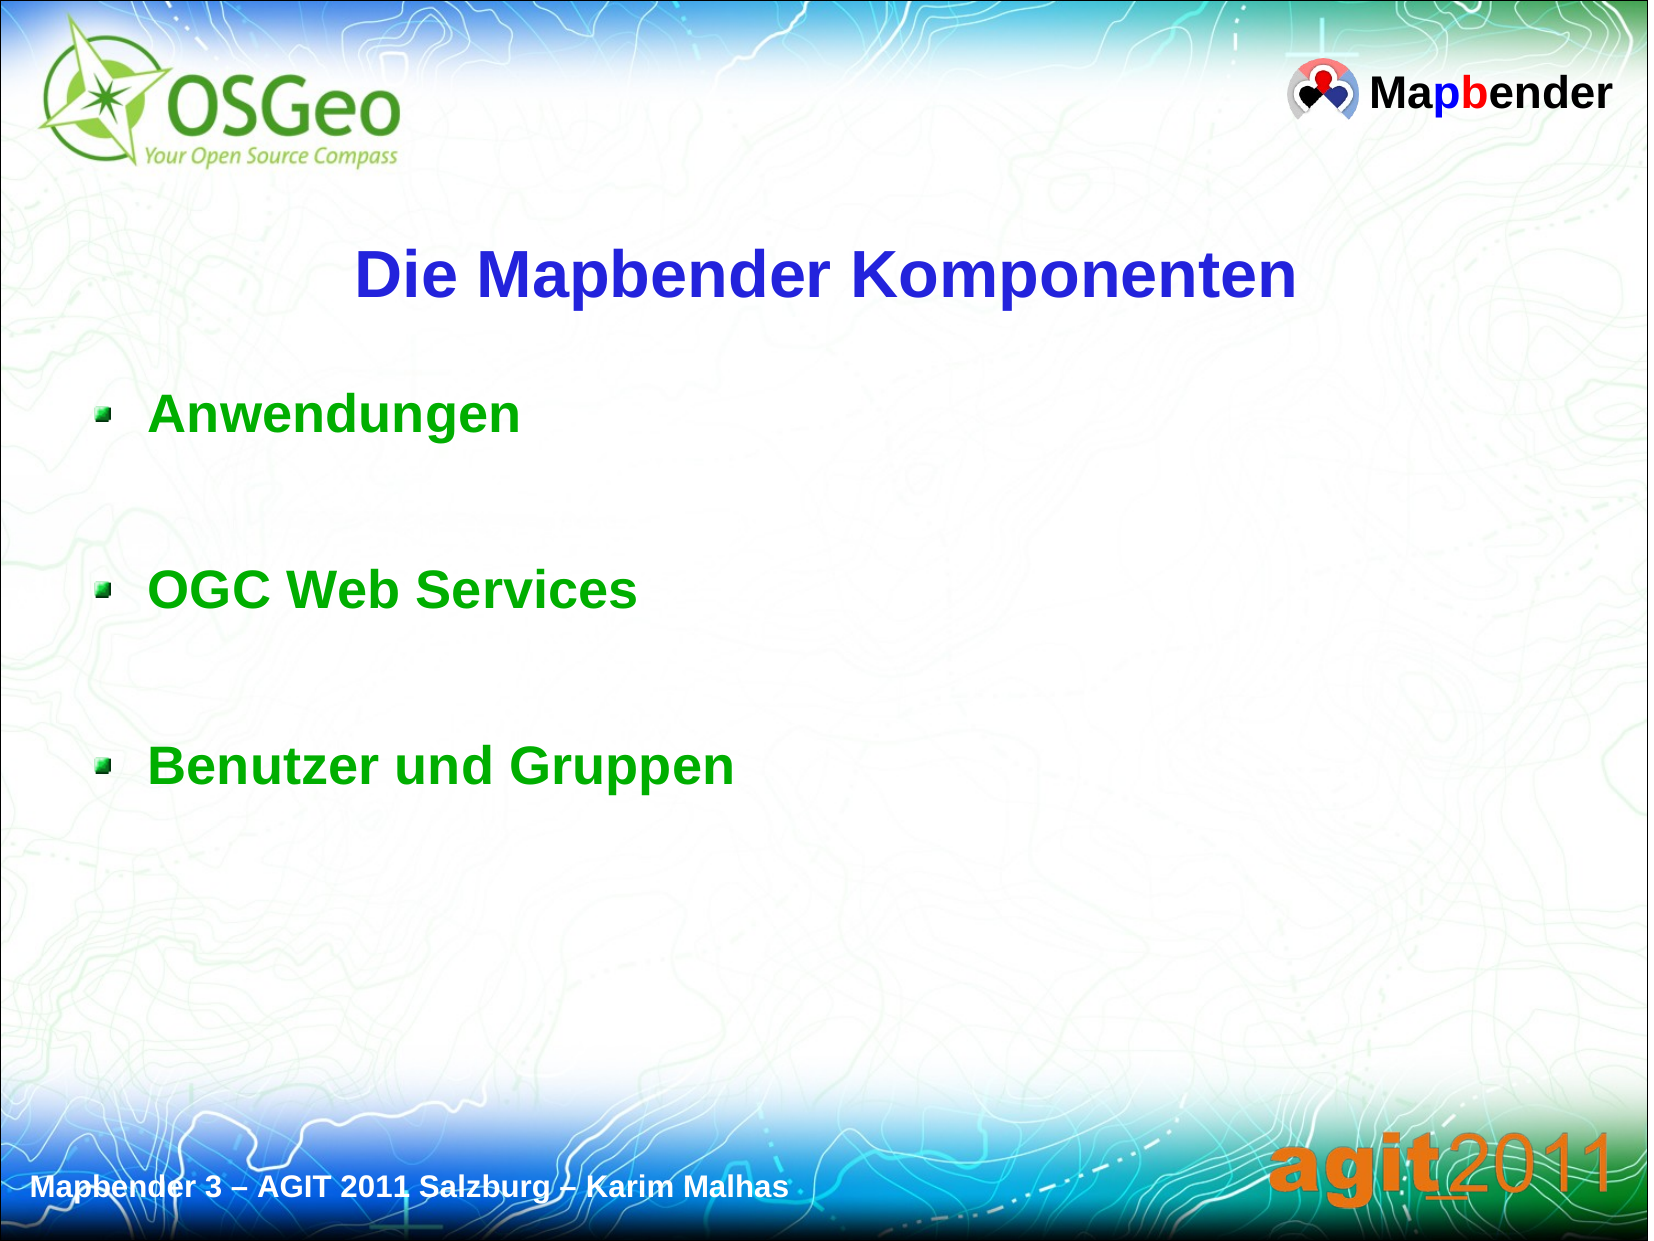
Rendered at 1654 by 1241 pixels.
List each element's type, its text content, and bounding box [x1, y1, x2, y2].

list Anwendungen OGC Web Services Benutzer und Gruppen [76, 383, 1565, 1188]
picture [1, 1, 1647, 1240]
title Die Mapbender Komponenten [82, 208, 1571, 342]
